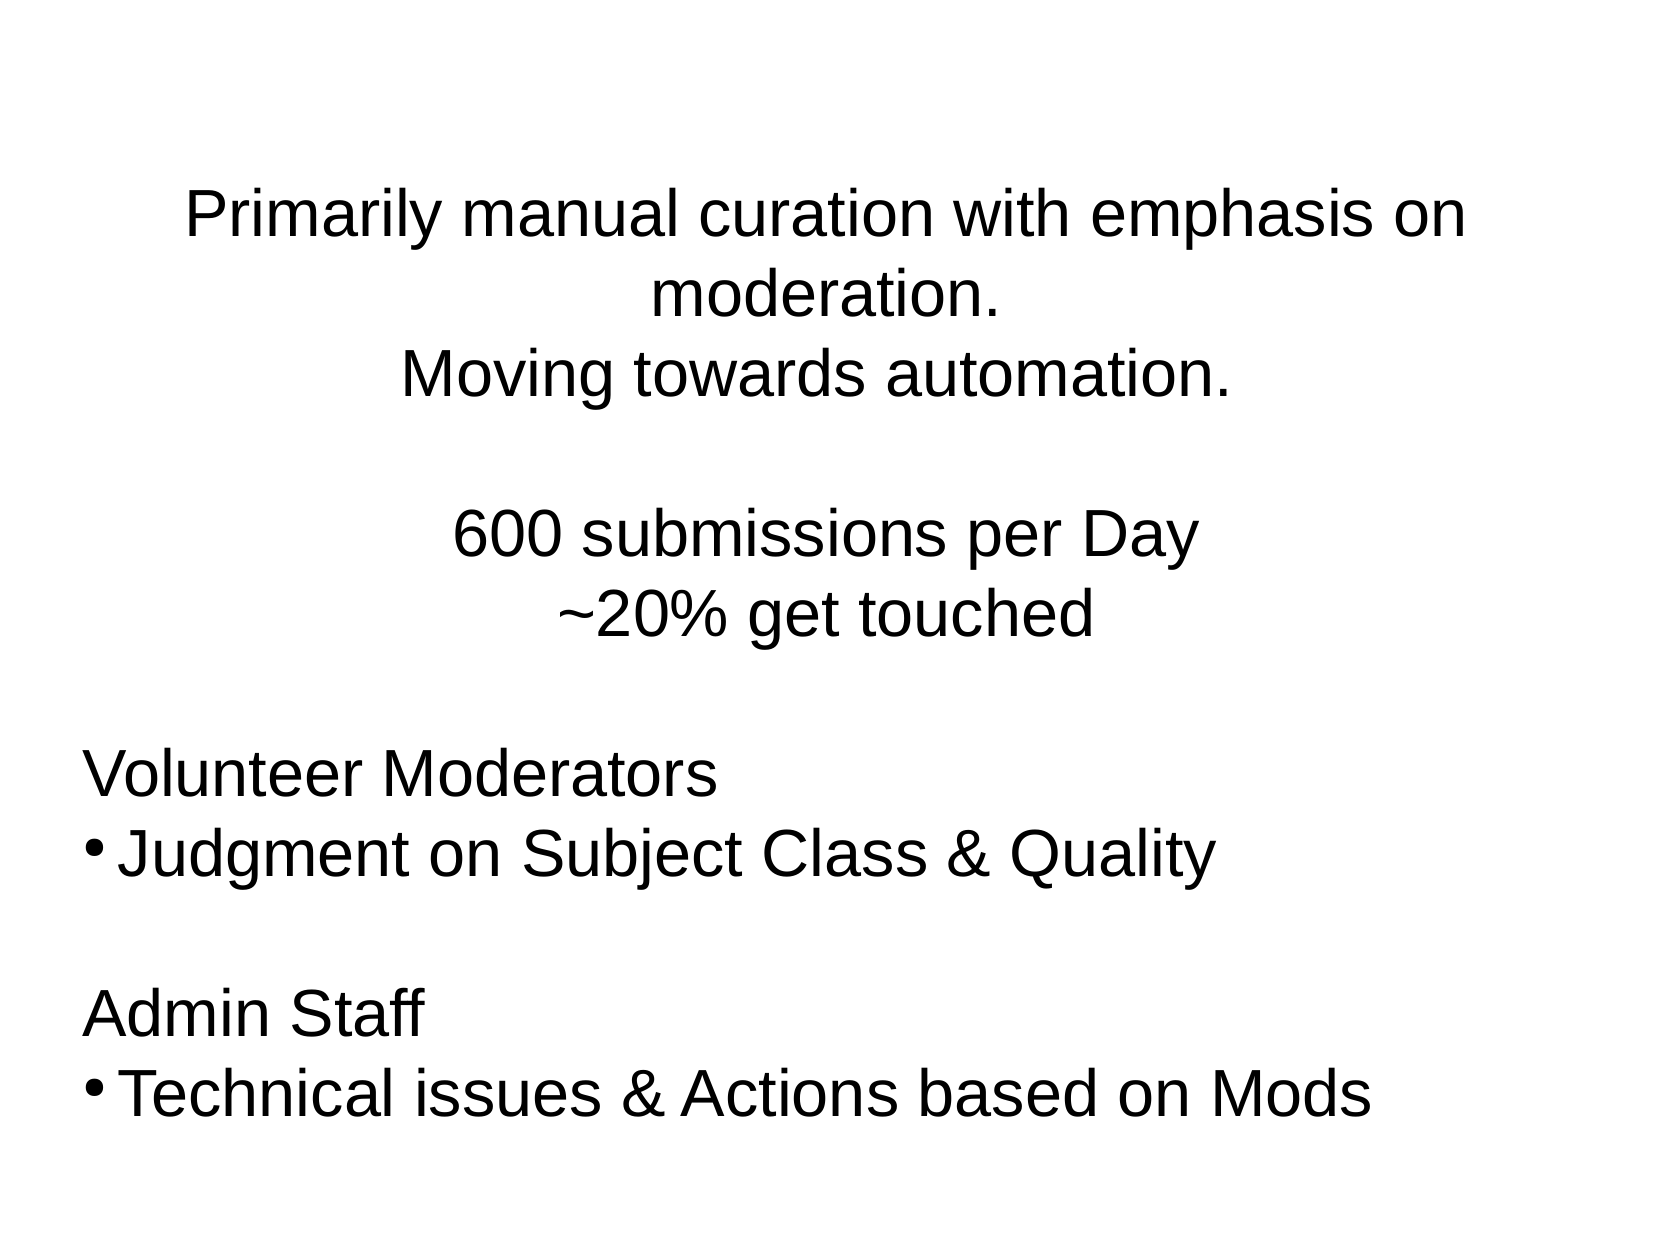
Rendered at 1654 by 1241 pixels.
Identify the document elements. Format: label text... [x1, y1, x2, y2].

text_box Primarily manual curation with emphasis on moderation. Moving towards automation. 600 submissions per Day ~20% get touched Volunteer Moderators Judgment on Subject Class & Quality Admin Staff Technical issues & Actions based on Mods [82, 237, 1571, 1062]
